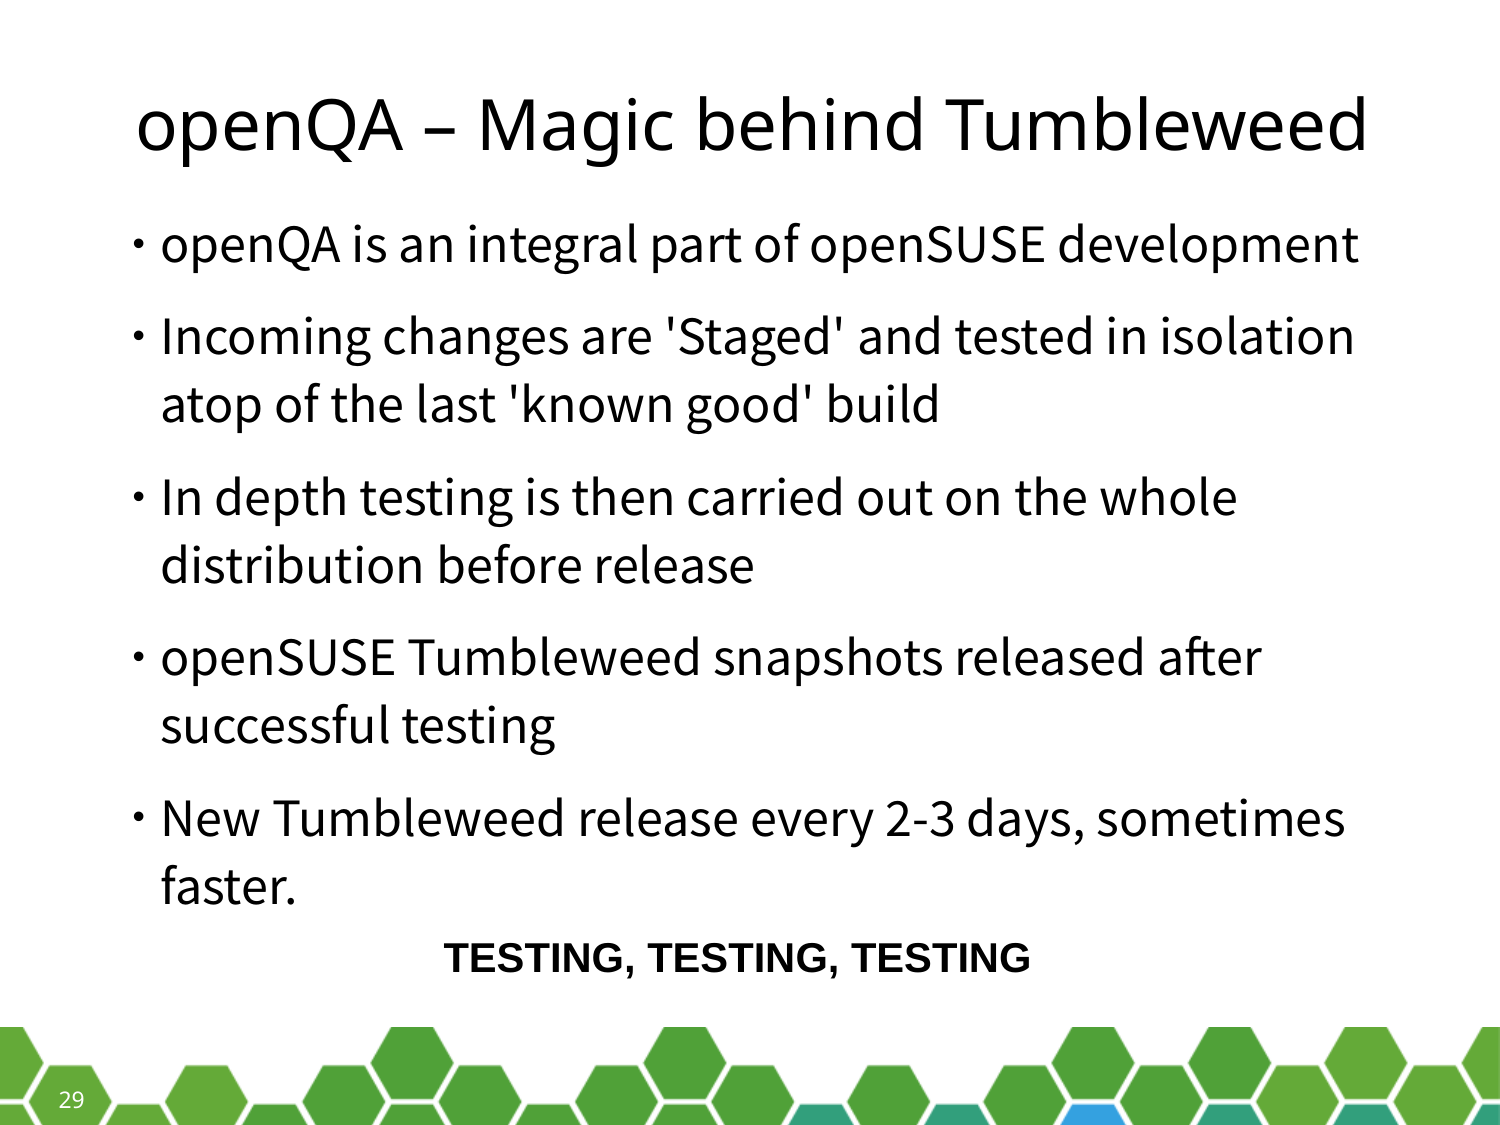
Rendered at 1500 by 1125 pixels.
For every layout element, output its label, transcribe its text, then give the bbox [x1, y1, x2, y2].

picture [0, 1027, 1500, 1125]
title openQA – Magic behind Tumbleweed [135, 41, 1372, 204]
text_box TESTING, TESTING, TESTING [428, 927, 1247, 1030]
list openQA is an integral part of openSUSE development Incoming changes are 'Staged' and tested in isolation atop of the last 'known good' build In depth testing is then carried out on the whole distribution before release openSUSE Tumbleweed snapshots released after successful testing New Tumbleweed release every 2-3 days, sometimes faster. [131, 208, 1369, 862]
